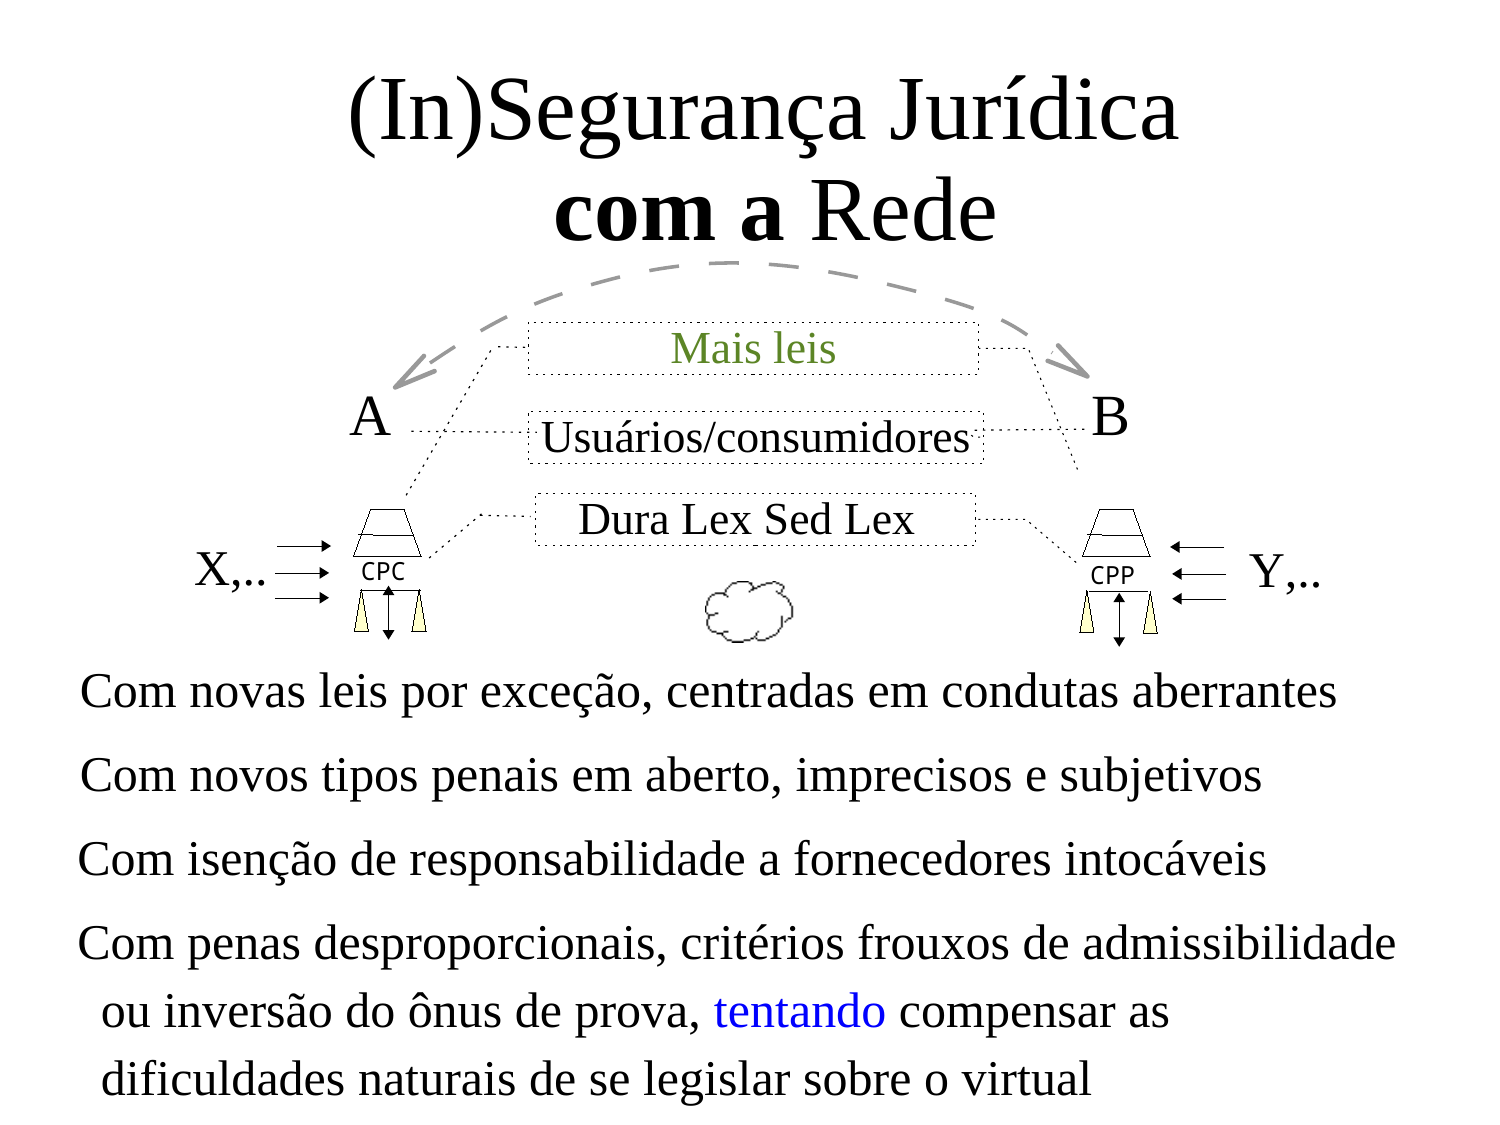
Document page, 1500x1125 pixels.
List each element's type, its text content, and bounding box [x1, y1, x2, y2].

text_box [353, 509, 422, 557]
picture [705, 581, 795, 643]
text_box Dura Lex Sed Lex [535, 493, 976, 546]
text_box Usuários/consumidores [528, 411, 984, 464]
text_box [354, 589, 369, 632]
text_box CPC [360, 537, 447, 600]
text_box X,.. [181, 540, 268, 607]
text_box Com novas leis por exceção, centradas em condutas aberrantes Com novos tipos penais em aberto, imprecisos e subjetivos Com isenção de responsabilidade a fornecedores intocáveis Com penas desproporcionais, critérios frouxos de admissibilidade ou inversão do ônus de prova, tentando compensar as dificuldades naturais de se legislar sobre o virtual [77, 650, 1425, 1107]
text_box CPP [1090, 541, 1177, 593]
text_box [1143, 591, 1158, 634]
text_box Mais leis [528, 322, 979, 375]
text_box Y,.. [1248, 543, 1323, 610]
text_box B [1091, 383, 1136, 451]
title (In)Segurança Jurídica com a Rede [138, 50, 1414, 269]
text_box [1079, 590, 1094, 633]
text_box [1082, 509, 1151, 557]
text_box [411, 589, 427, 632]
text_box A [349, 383, 398, 451]
